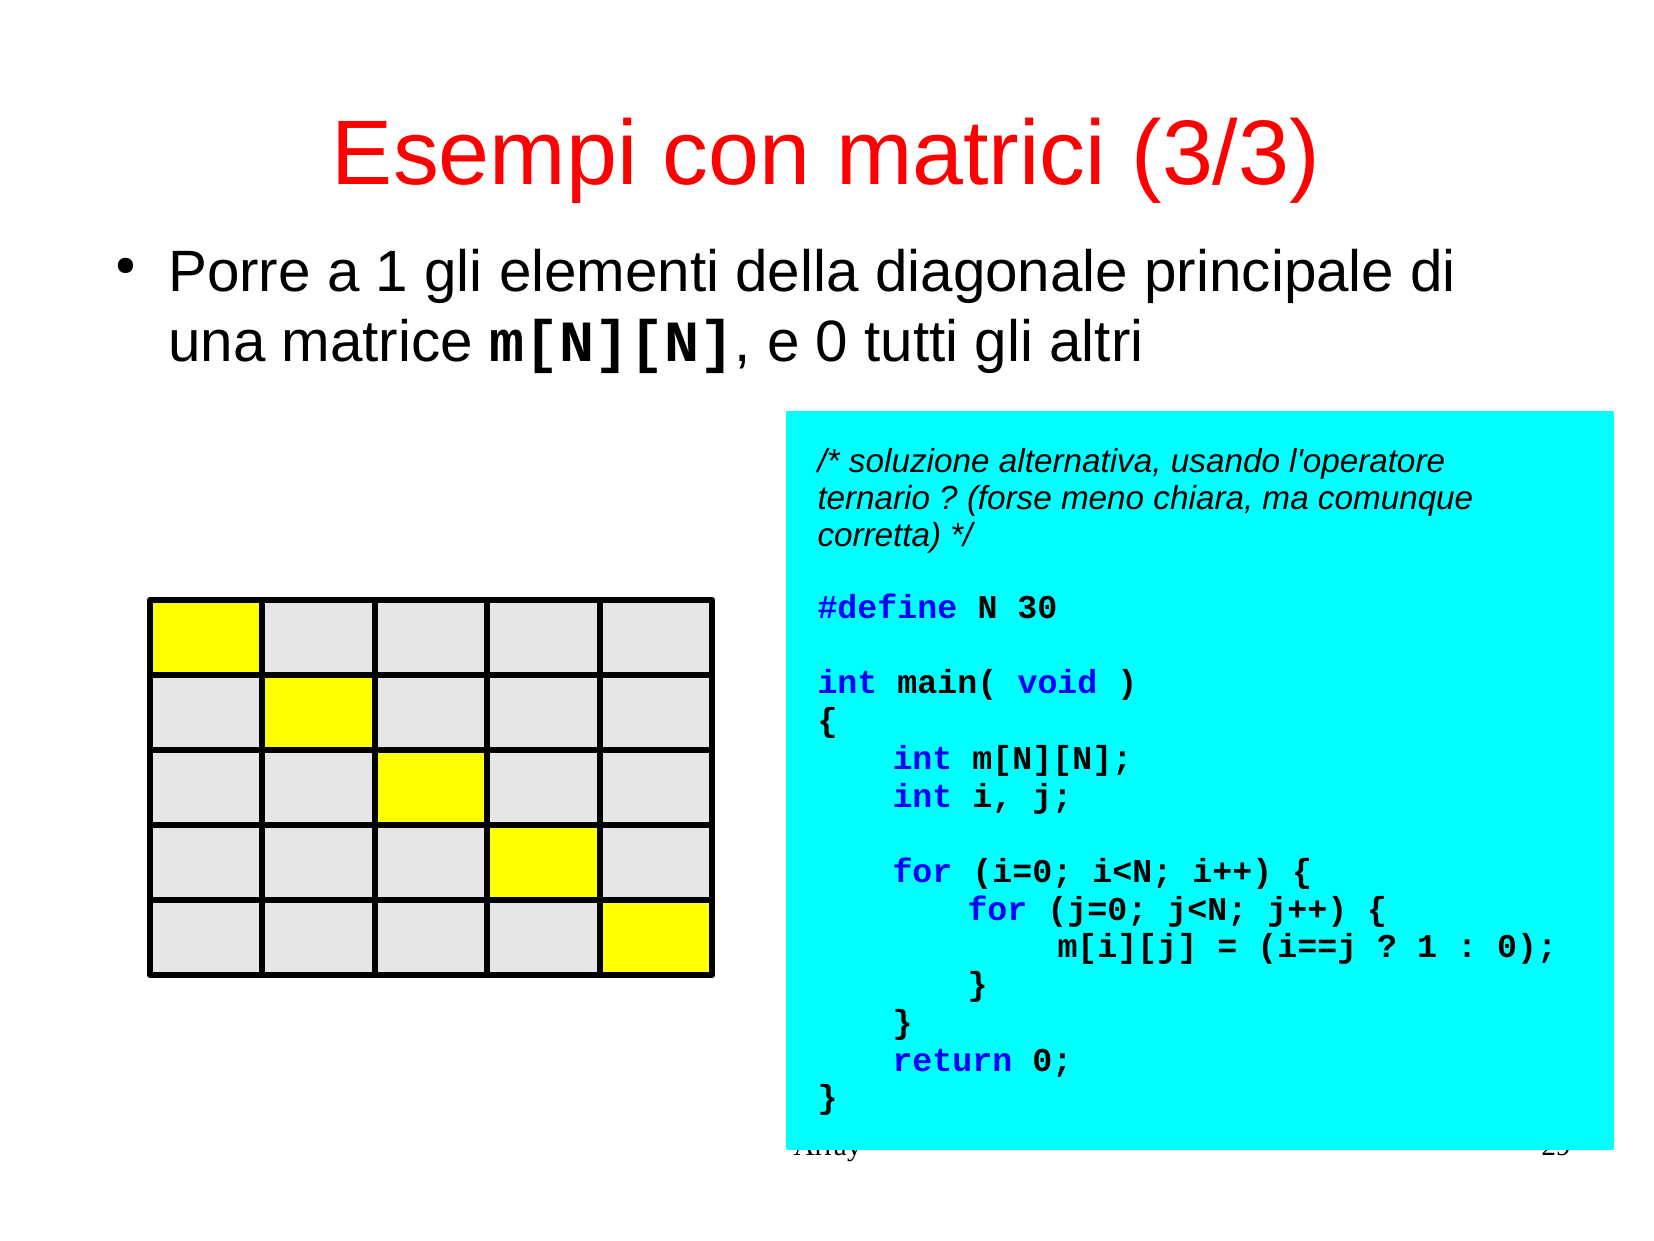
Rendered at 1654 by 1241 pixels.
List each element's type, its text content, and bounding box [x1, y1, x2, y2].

title Esempi con matrici (3/3) [82, 49, 1571, 225]
text_box /* soluzione alternativa, usando l'operatore ternario ? (forse meno chiara, ma comunque corretta) */ #define N 30 int main( void ) { int m[N][N]; int i, j; for (i=0; i<N; i++) { for (j=0; j<N; j++) { m[i][j] = (i==j ? 1 : 0); } } return 0; } [787, 412, 1613, 1149]
text_box [149, 600, 713, 976]
list Porre a 1 gli elementi della diagonale principale di una matrice m[N][N], e 0 tutti gli altri [82, 225, 1571, 1109]
